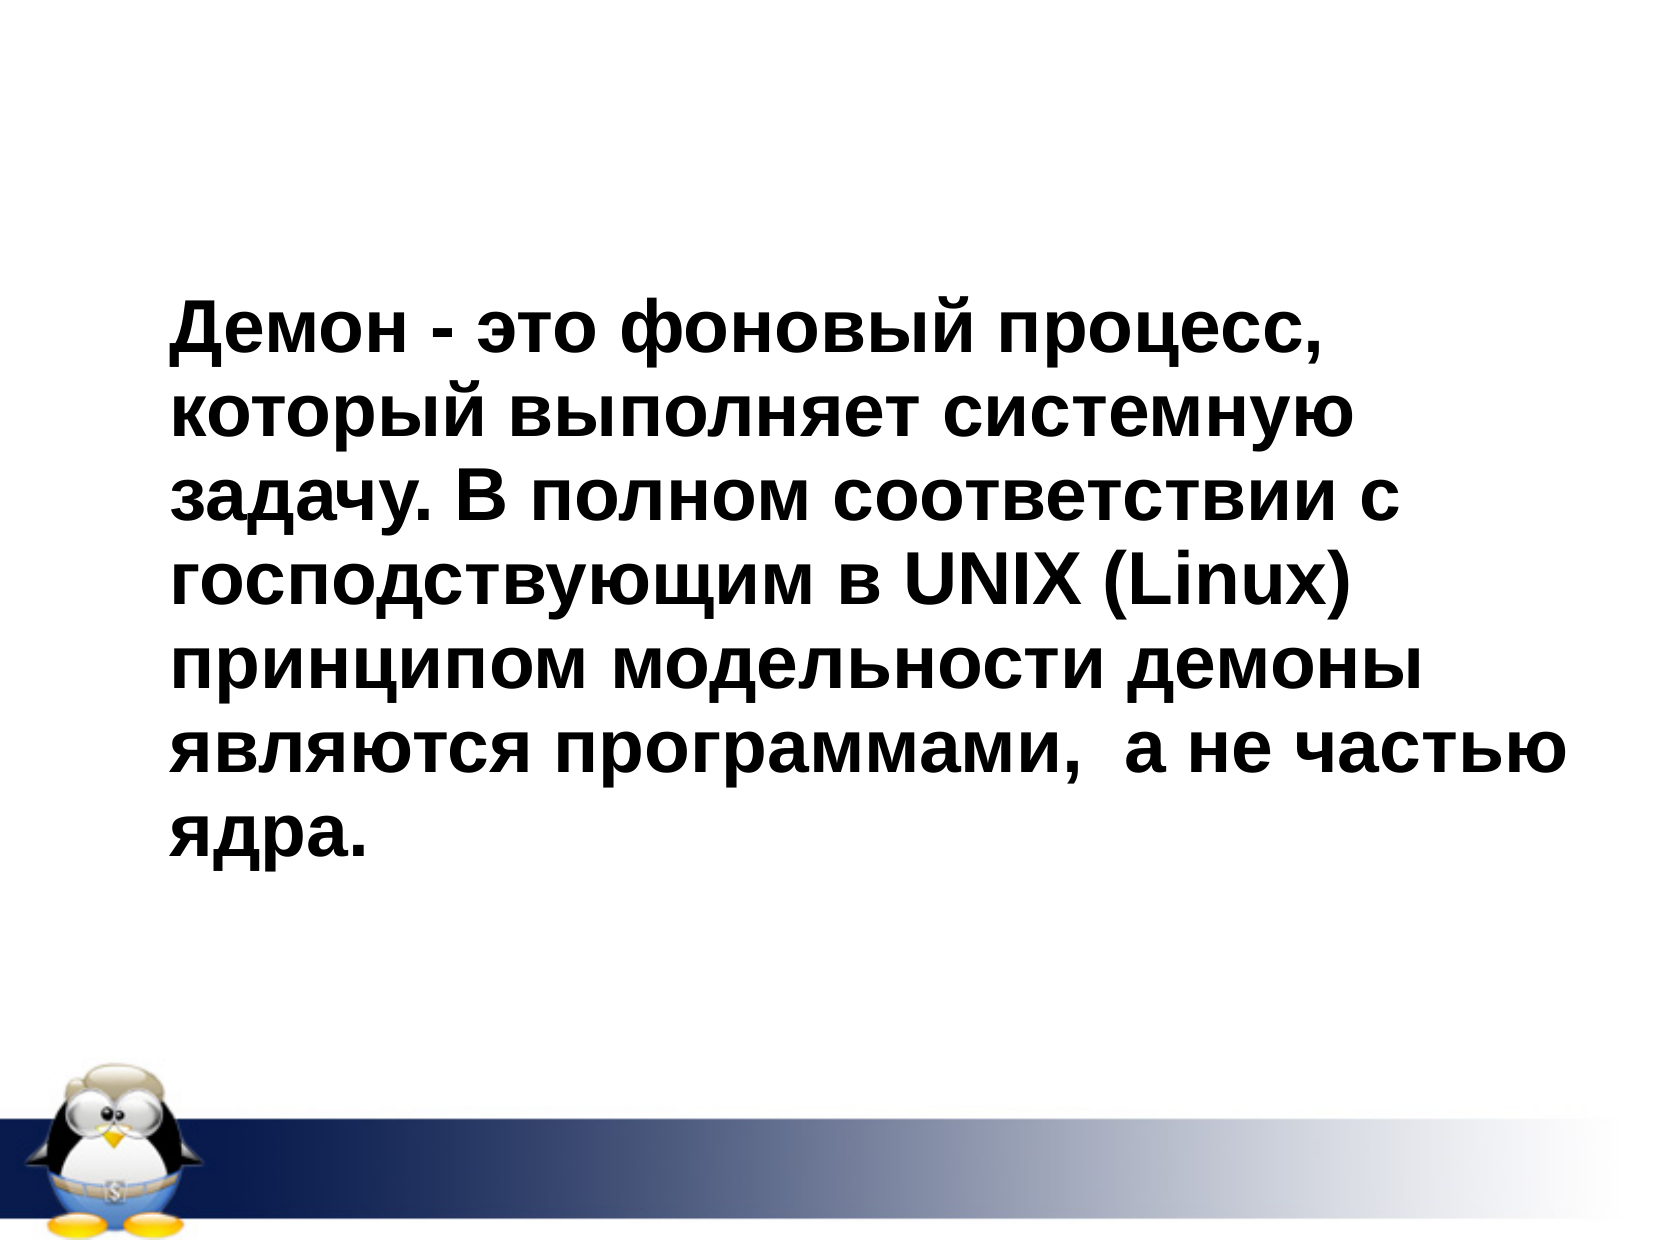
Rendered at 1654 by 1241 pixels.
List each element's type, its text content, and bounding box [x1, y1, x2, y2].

picture [0, 1057, 1654, 1241]
text_box Демон - это фоновый процесс, который выполняет системную задачу. В полном соответствии с господствующим в UNIX (Linux) принципом модельности демоны являются программами, а не частью ядра. [154, 277, 1605, 881]
